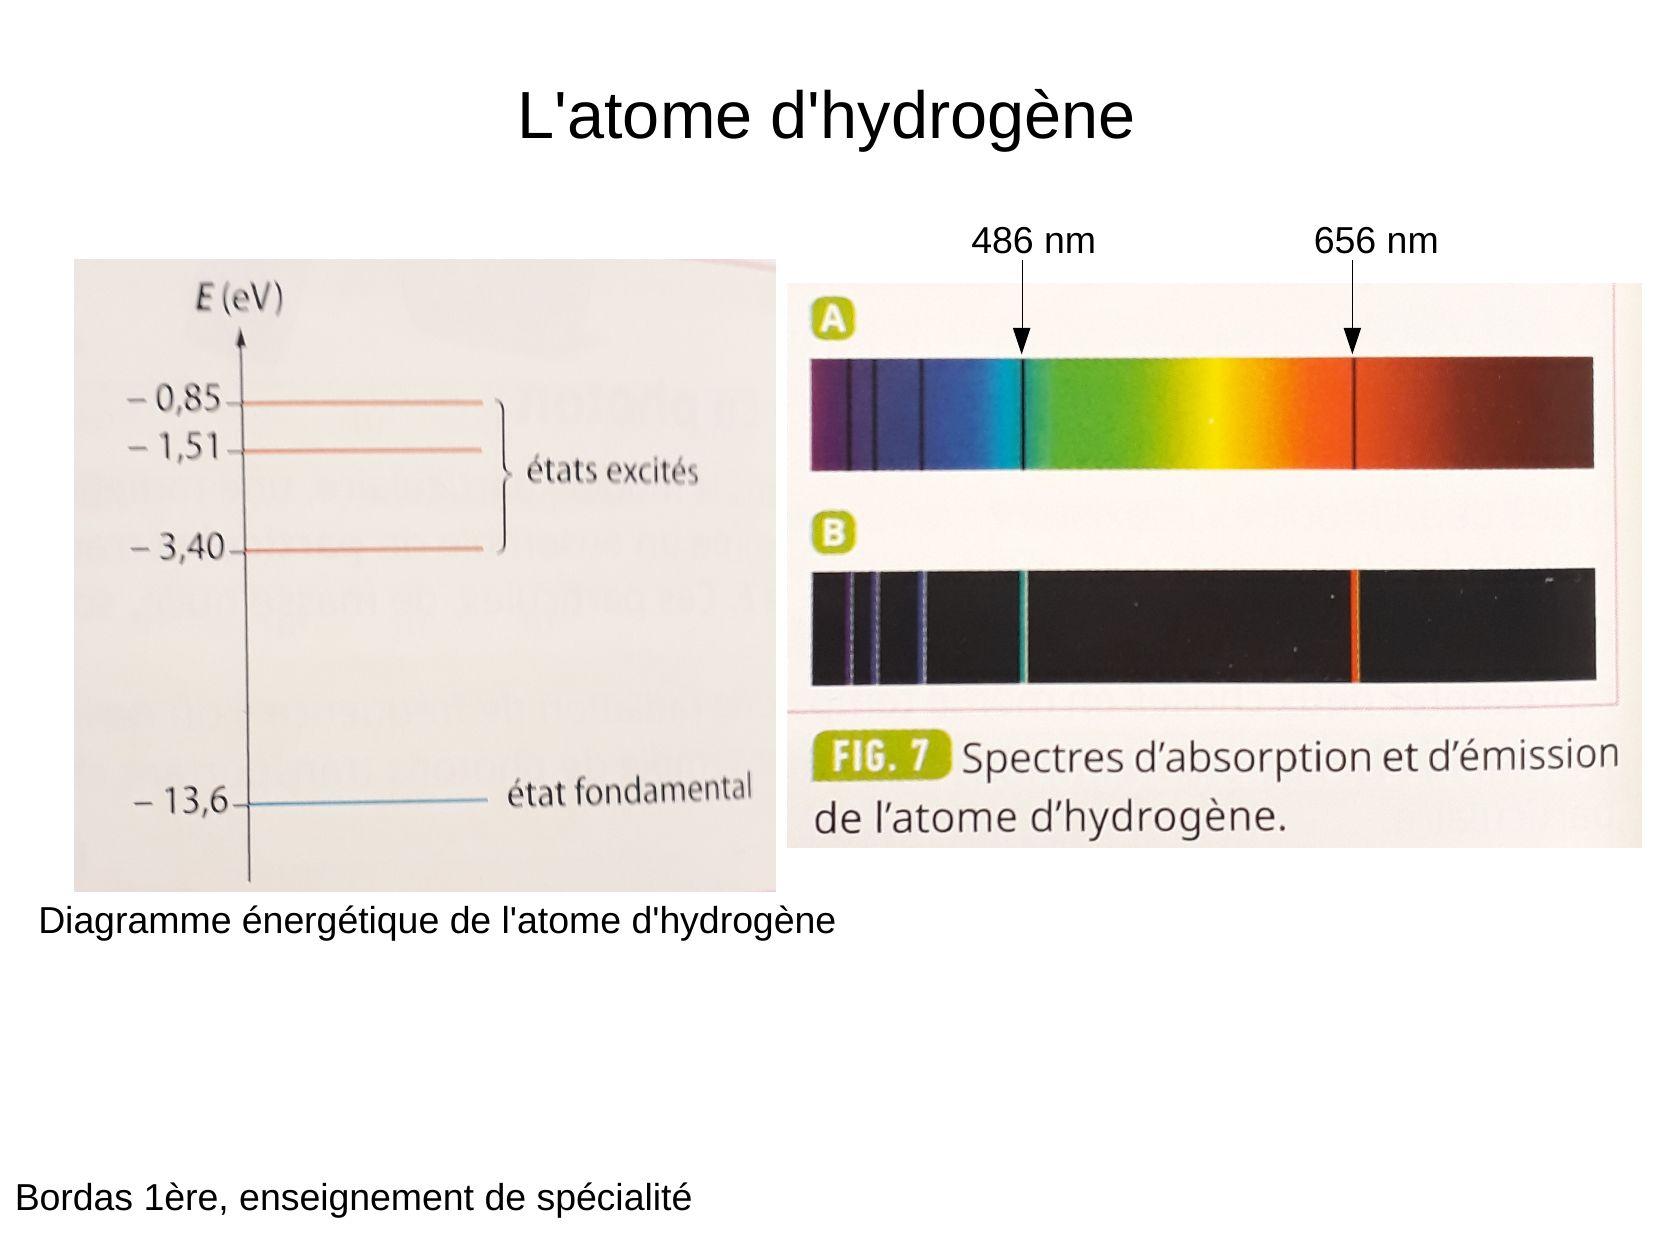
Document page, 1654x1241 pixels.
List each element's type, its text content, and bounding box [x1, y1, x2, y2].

text_box 486 nm [956, 212, 1134, 312]
picture [74, 259, 776, 891]
picture [787, 283, 1642, 848]
text_box 656 nm [1299, 212, 1512, 312]
text_box Bordas 1ère, enseignement de spécialité [0, 1169, 957, 1227]
text_box L'atome d'hydrogène [0, 70, 1654, 161]
text_box Diagramme énergétique de l'atome d'hydrogène [23, 891, 863, 991]
